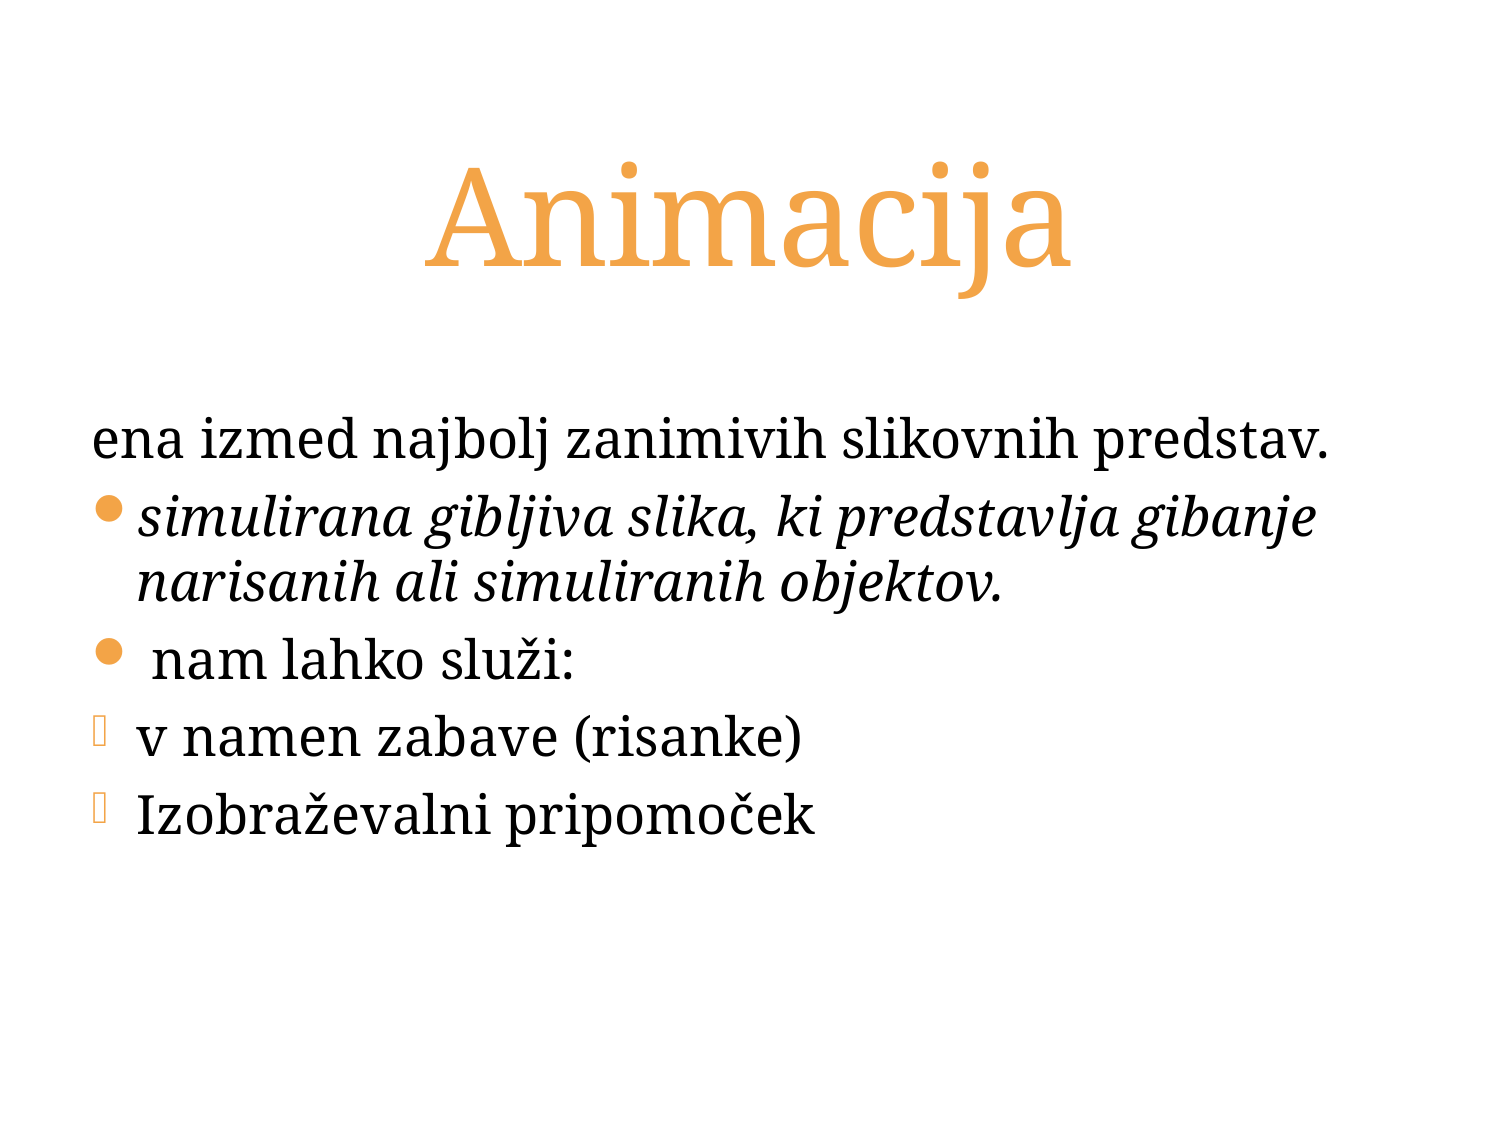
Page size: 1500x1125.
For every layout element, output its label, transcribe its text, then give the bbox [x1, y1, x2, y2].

title Animacija [76, 101, 1427, 302]
list ena izmed najbolj zanimivih slikovnih predstav. simulirana gibljiva slika, ki predstavlja gibanje narisanih ali simuliranih objektov. nam lahko služi: v namen zabave (risanke) Izobraževalni pripomoček [76, 397, 1427, 887]
